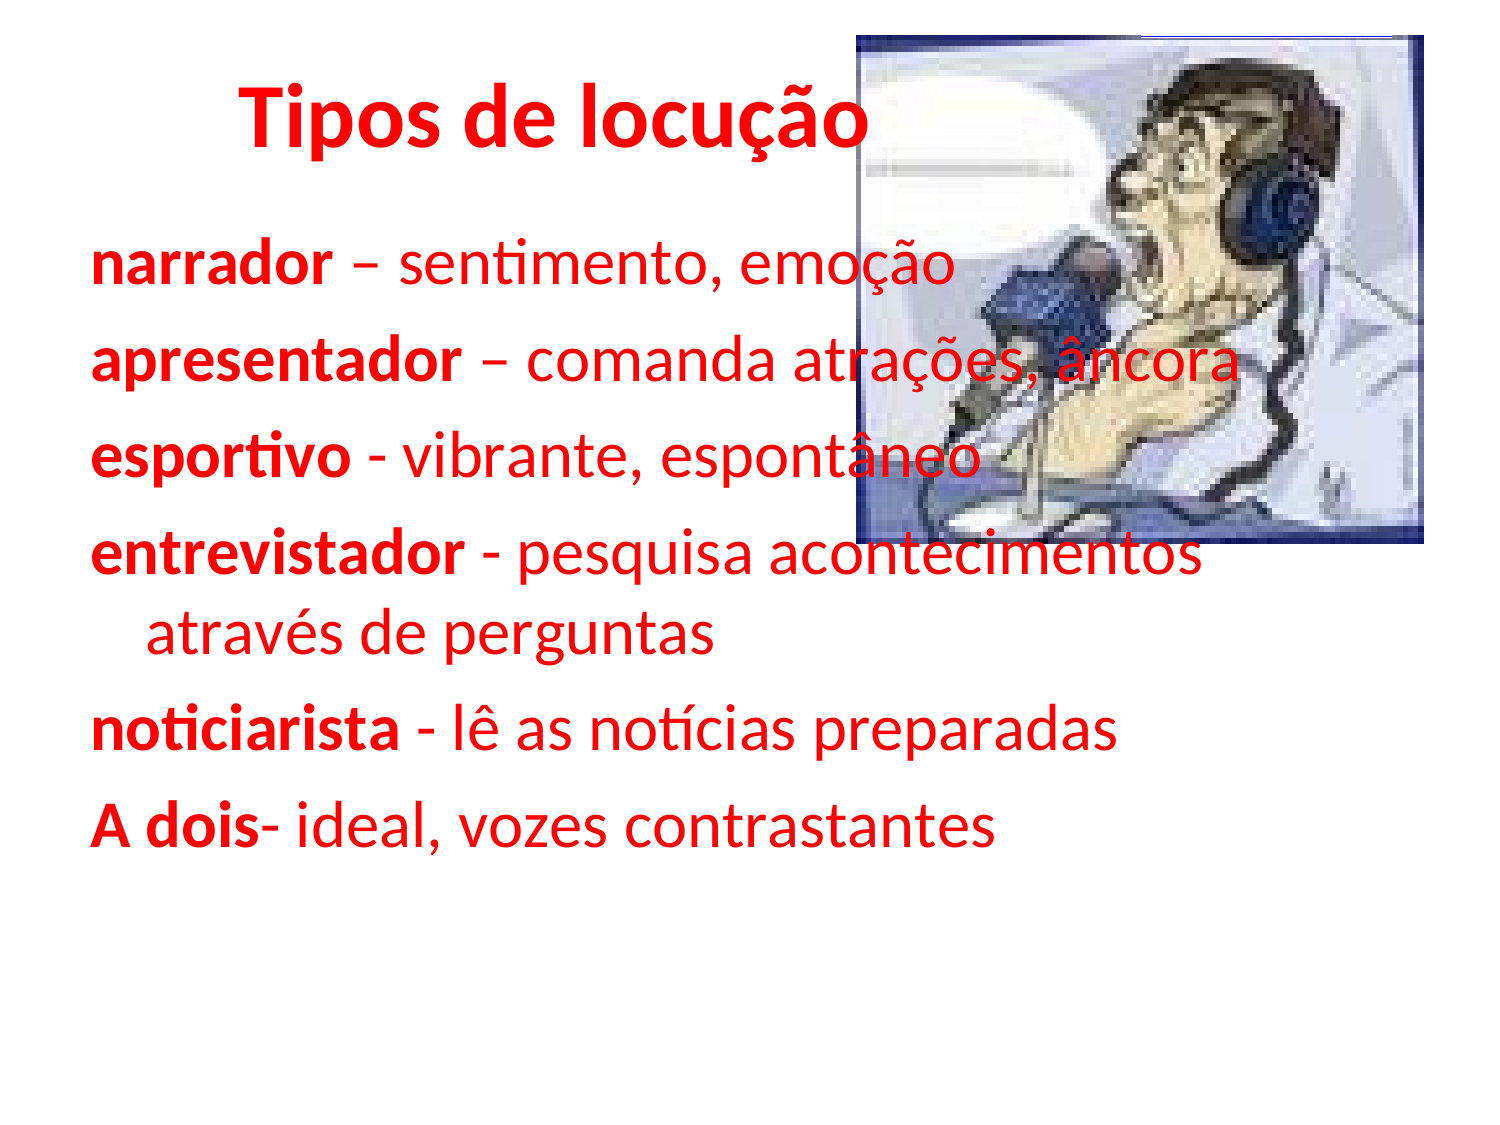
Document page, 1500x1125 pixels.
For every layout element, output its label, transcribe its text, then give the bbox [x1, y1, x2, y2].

picture [856, 192, 1424, 210]
text_box Tipos de locução [0, 15, 1231, 208]
chart [1140, 14, 1500, 192]
text_box narrador – sentimento, emoção apresentador – comanda atrações, âncora esportivo - vibrante, espontâneo entrevistador - pesquisa acontecimentos através de perguntas noticiarista - lê as notícias preparadas A dois- ideal, vozes contrastantes [75, 210, 1426, 1125]
